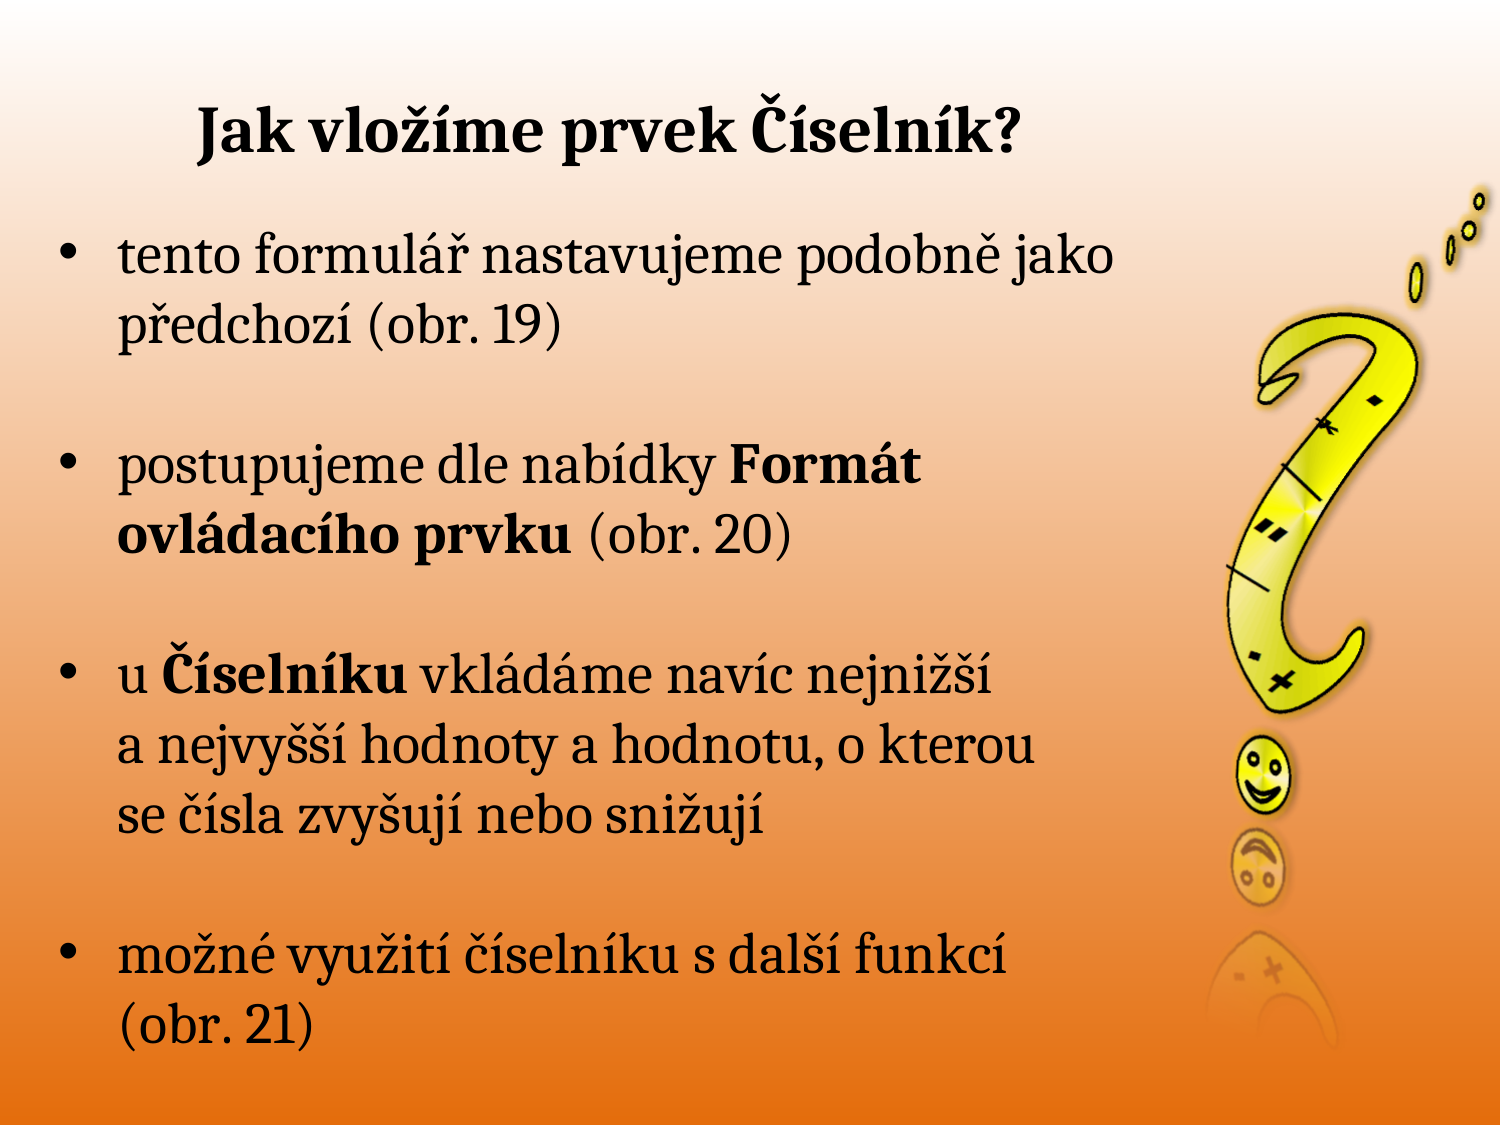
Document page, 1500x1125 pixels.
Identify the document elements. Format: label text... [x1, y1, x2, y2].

text_box Jak vložíme prvek Číselník? [0, 78, 1223, 174]
picture [1171, 160, 1500, 1125]
text_box tento formulář nastavujeme podobně jako předchozí (obr. 19) postupujeme dle nabídky Formát ovládacího prvku (obr. 20) u Číselníku vkládáme navíc nejnižší a nejvyšší hodnoty a hodnotu, o kterou se čísla zvyšují nebo snižují možné využití číselníku s další funkcí (obr. 21) [0, 207, 1199, 1064]
